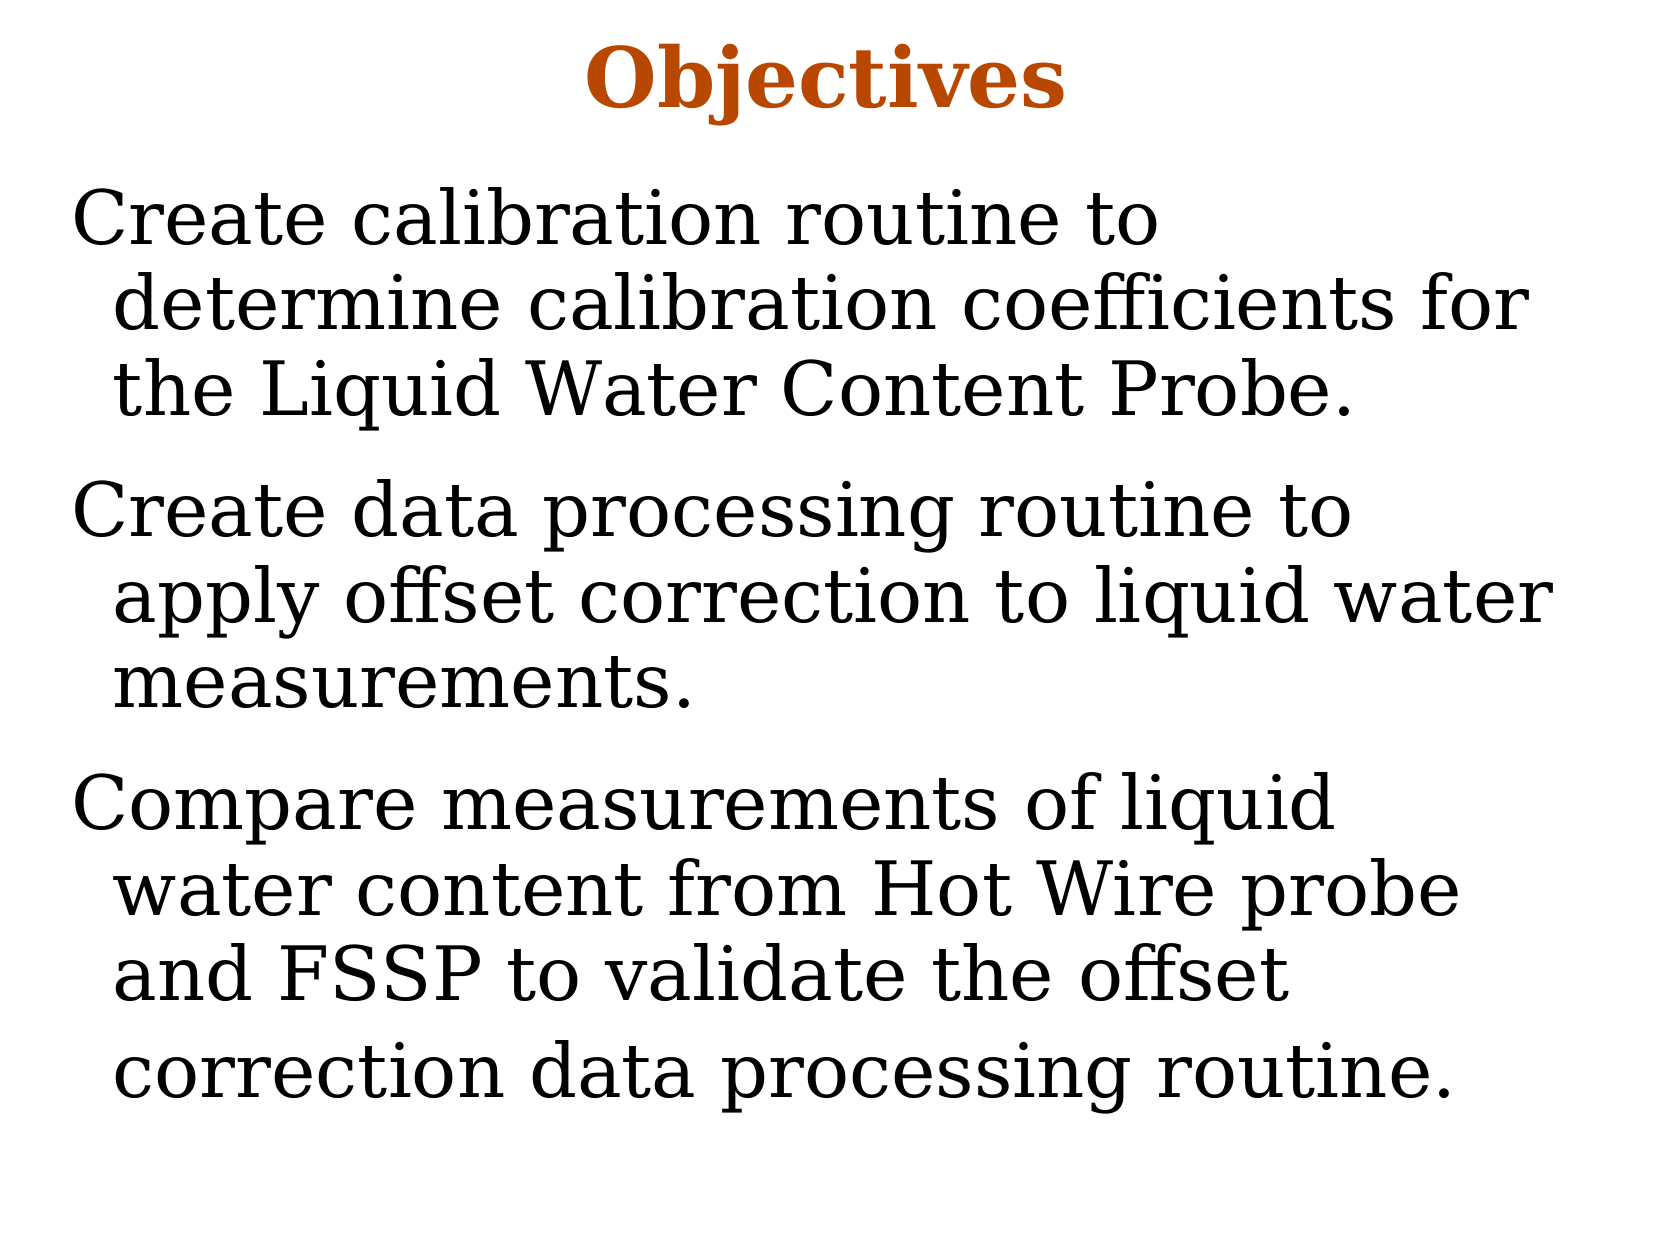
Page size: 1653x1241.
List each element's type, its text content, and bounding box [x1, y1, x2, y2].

text_box Objectives [0, 30, 1653, 127]
text_box Create calibration routine to determine calibration coefficients for the Liquid Water Content Probe. Create data processing routine to apply offset correction to liquid water measurements. Compare measurements of liquid water content from Hot Wire probe and FSSP to validate the offset correction data processing routine.‏ [0, 175, 1576, 1119]
